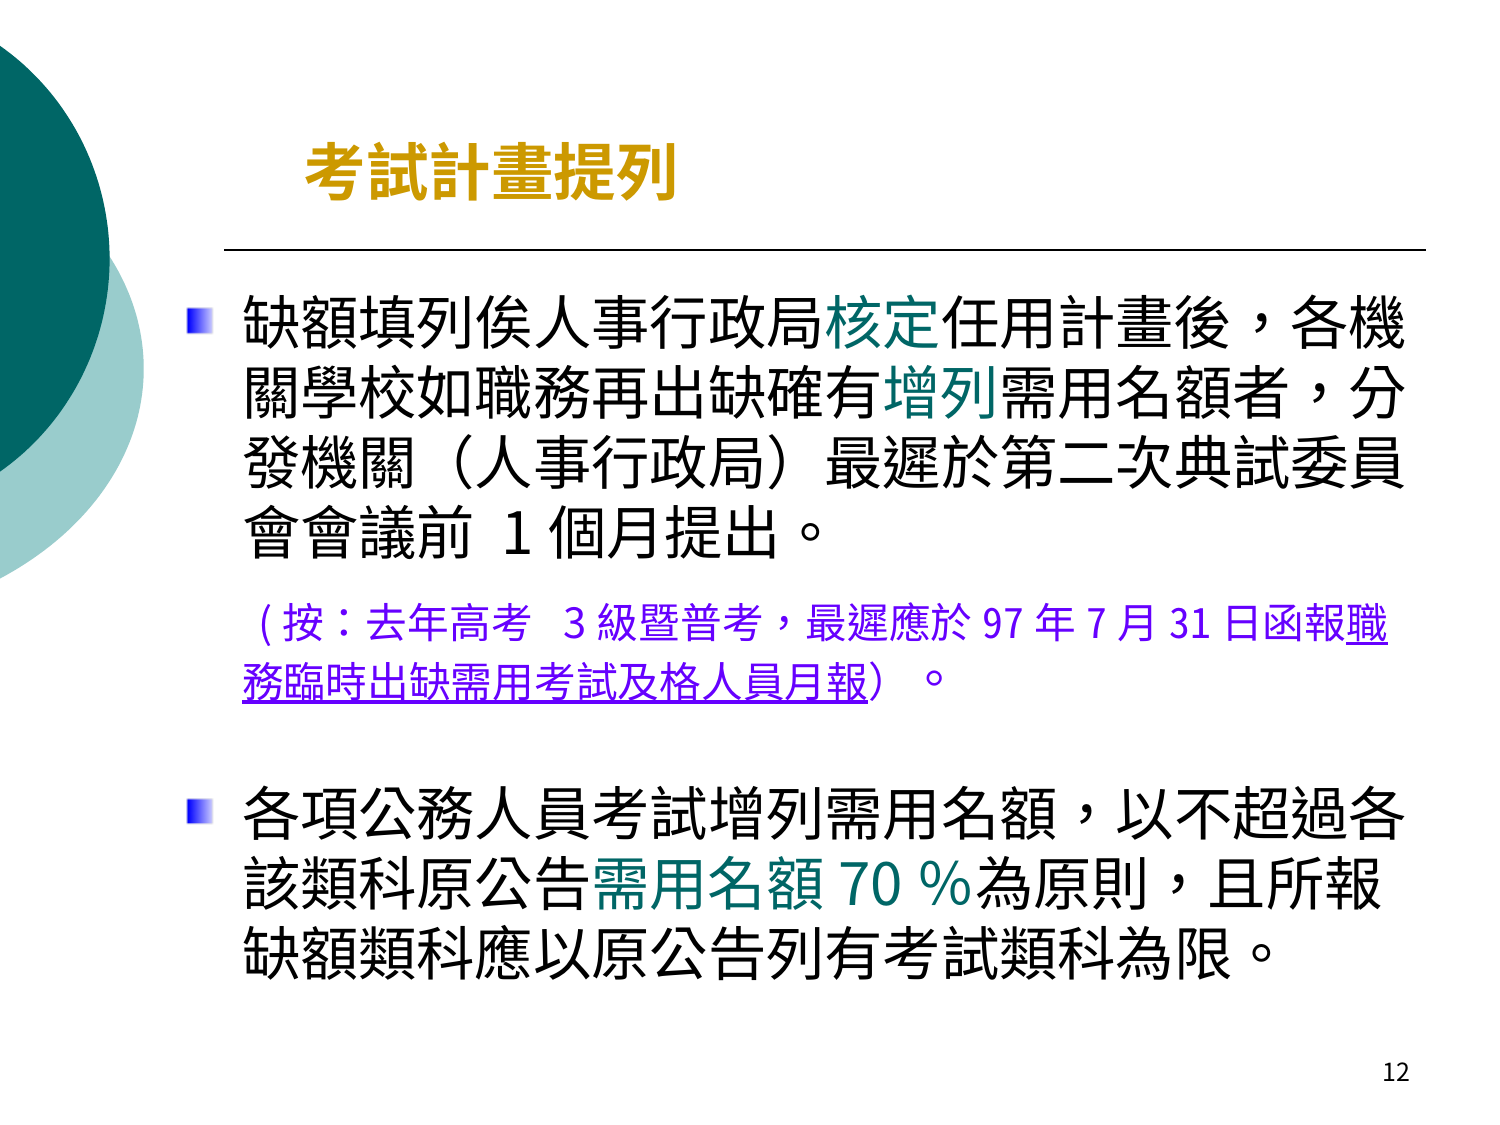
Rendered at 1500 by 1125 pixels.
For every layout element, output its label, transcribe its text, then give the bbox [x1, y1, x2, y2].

list 缺額填列俟人事行政局核定任用計畫後，各機關學校如職務再出缺確有增列需用名額者，分發機關（人事行政局）最遲於第二次典試委員會會議前 1個月提出。 (按：去年高考 3級暨普考，最遲應於97年7月31日函報職務臨時出缺需用考試及格人員月報）。 各項公務人員考試增列需用名額，以不超過各該類科原公告需用名額70％為原則，且所報缺額類科應以原公告列有考試類科為限。 [171, 278, 1425, 1000]
text_box 考試計畫提列 [289, 125, 762, 216]
